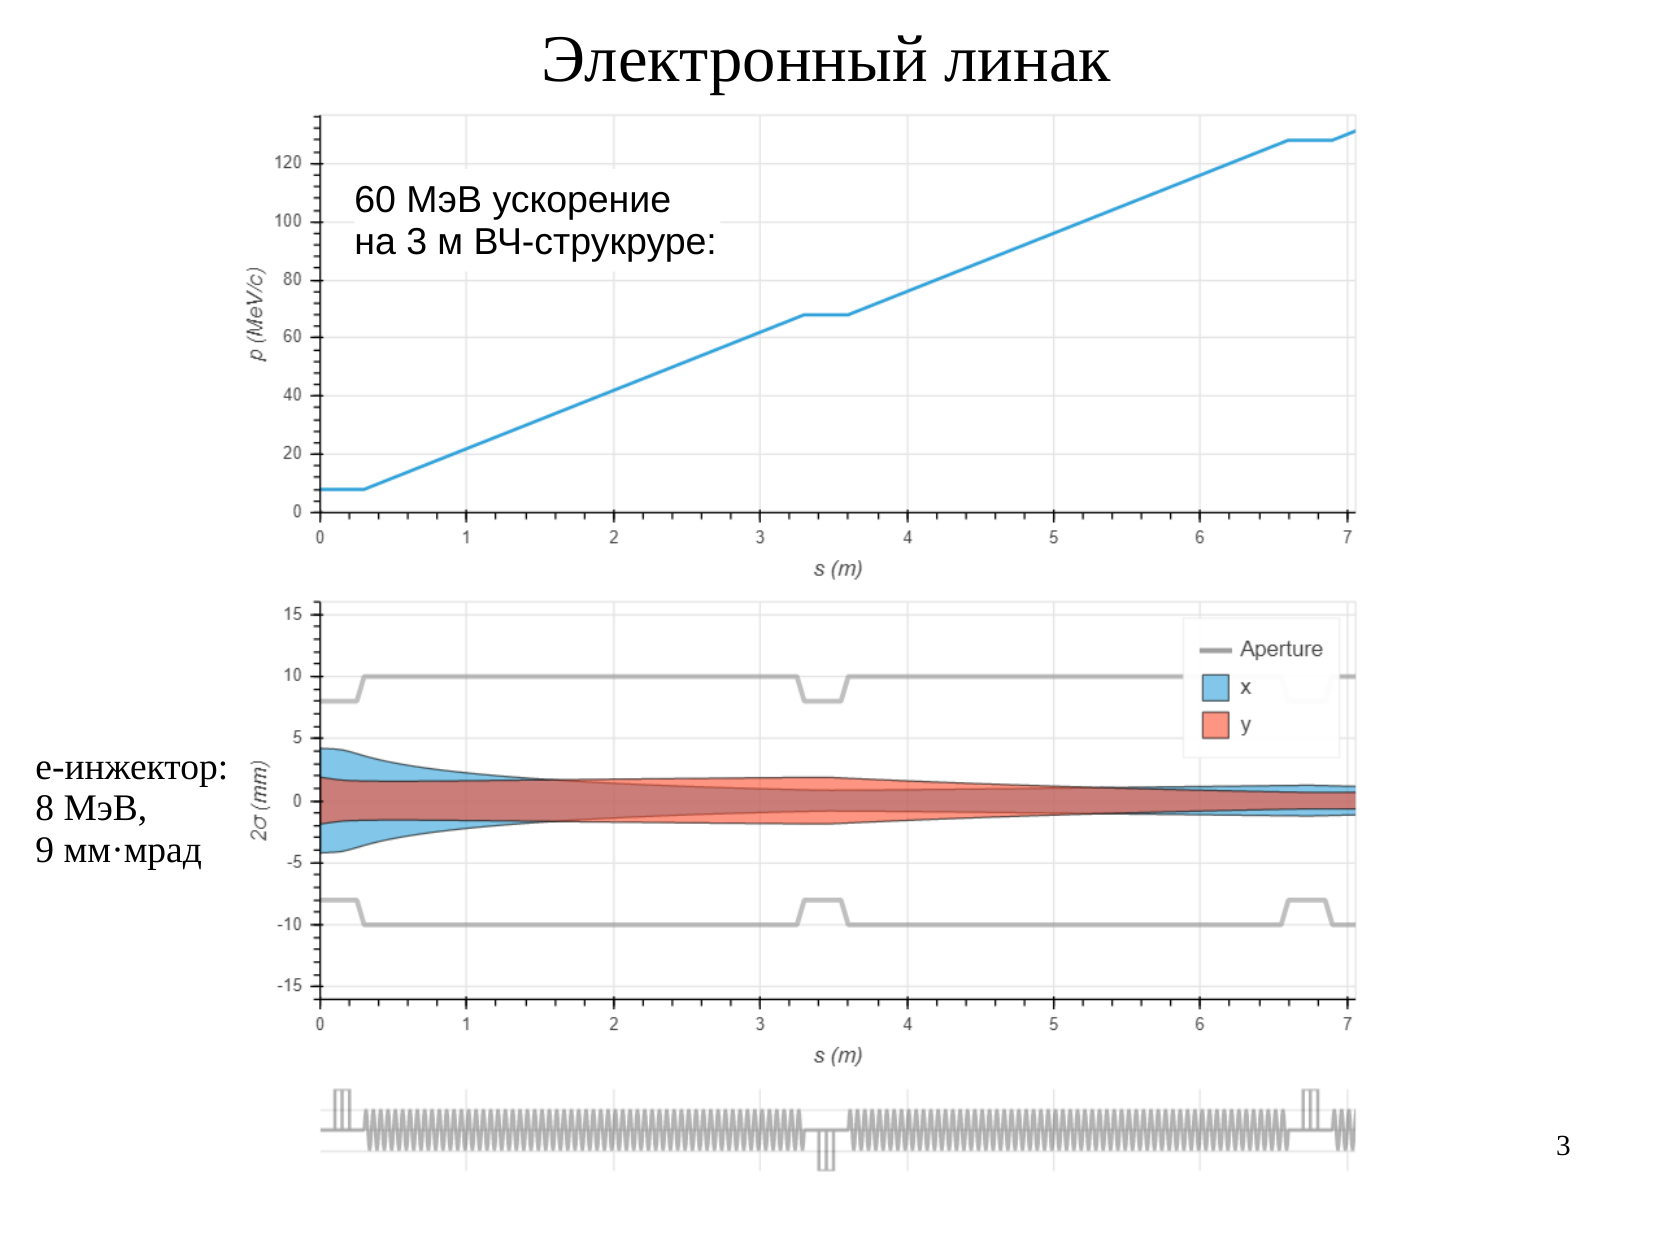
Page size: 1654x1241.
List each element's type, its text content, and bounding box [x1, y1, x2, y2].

title e-инжектор: 8 МэВ, 9 мм·мрад [35, 744, 248, 872]
picture [239, 107, 1366, 1186]
title 60 МэВ ускорение на 3 м ВЧ-струкруре: [354, 168, 721, 272]
title Электронный линак [82, 11, 1571, 107]
